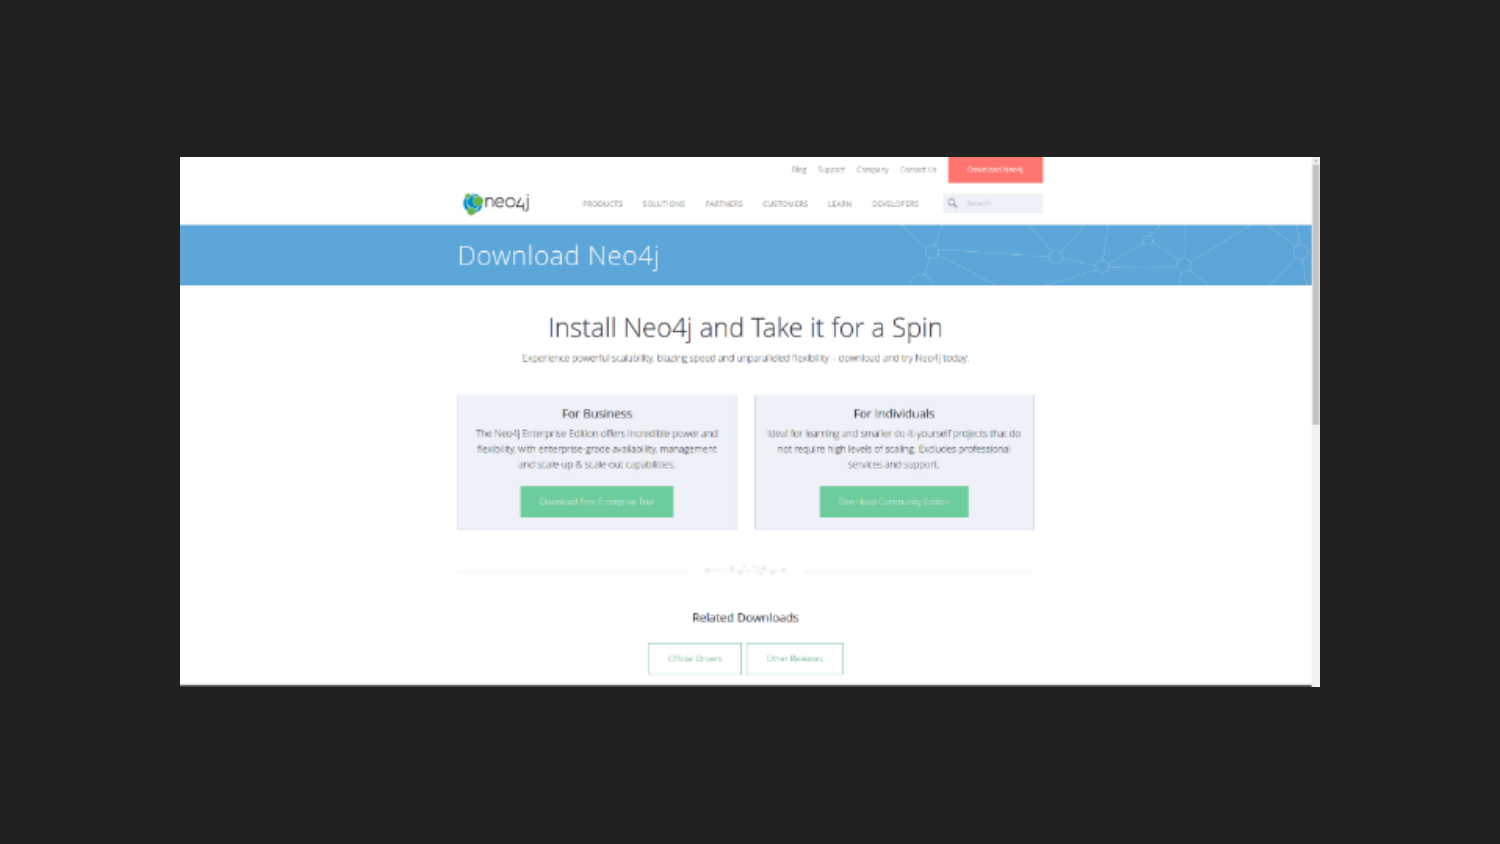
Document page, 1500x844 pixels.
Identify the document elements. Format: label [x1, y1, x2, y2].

picture [180, 157, 1320, 687]
